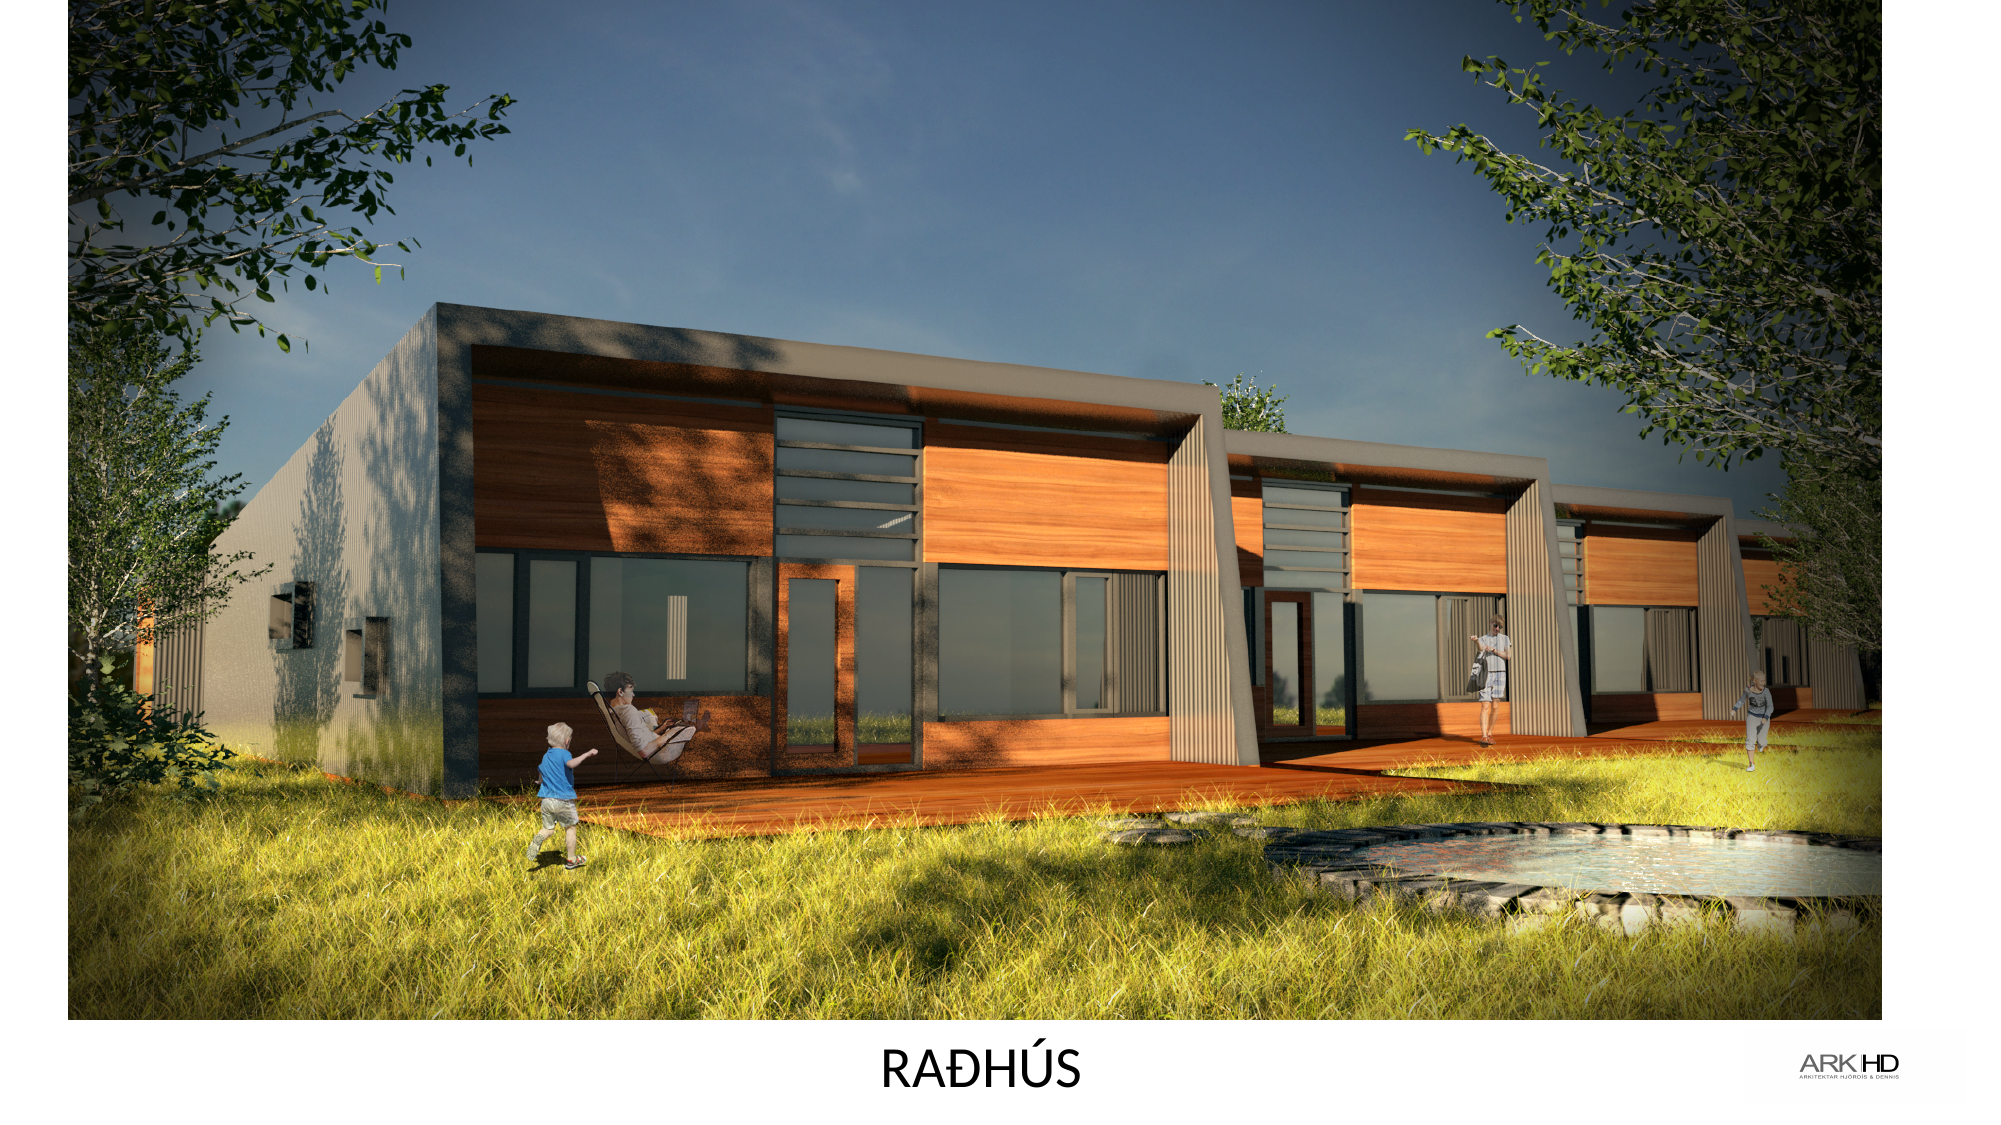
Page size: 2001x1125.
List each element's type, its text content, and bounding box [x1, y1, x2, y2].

picture [68, 0, 1882, 1020]
title RAÐHÚS [308, 1029, 1682, 1096]
picture [1745, 1029, 1966, 1104]
